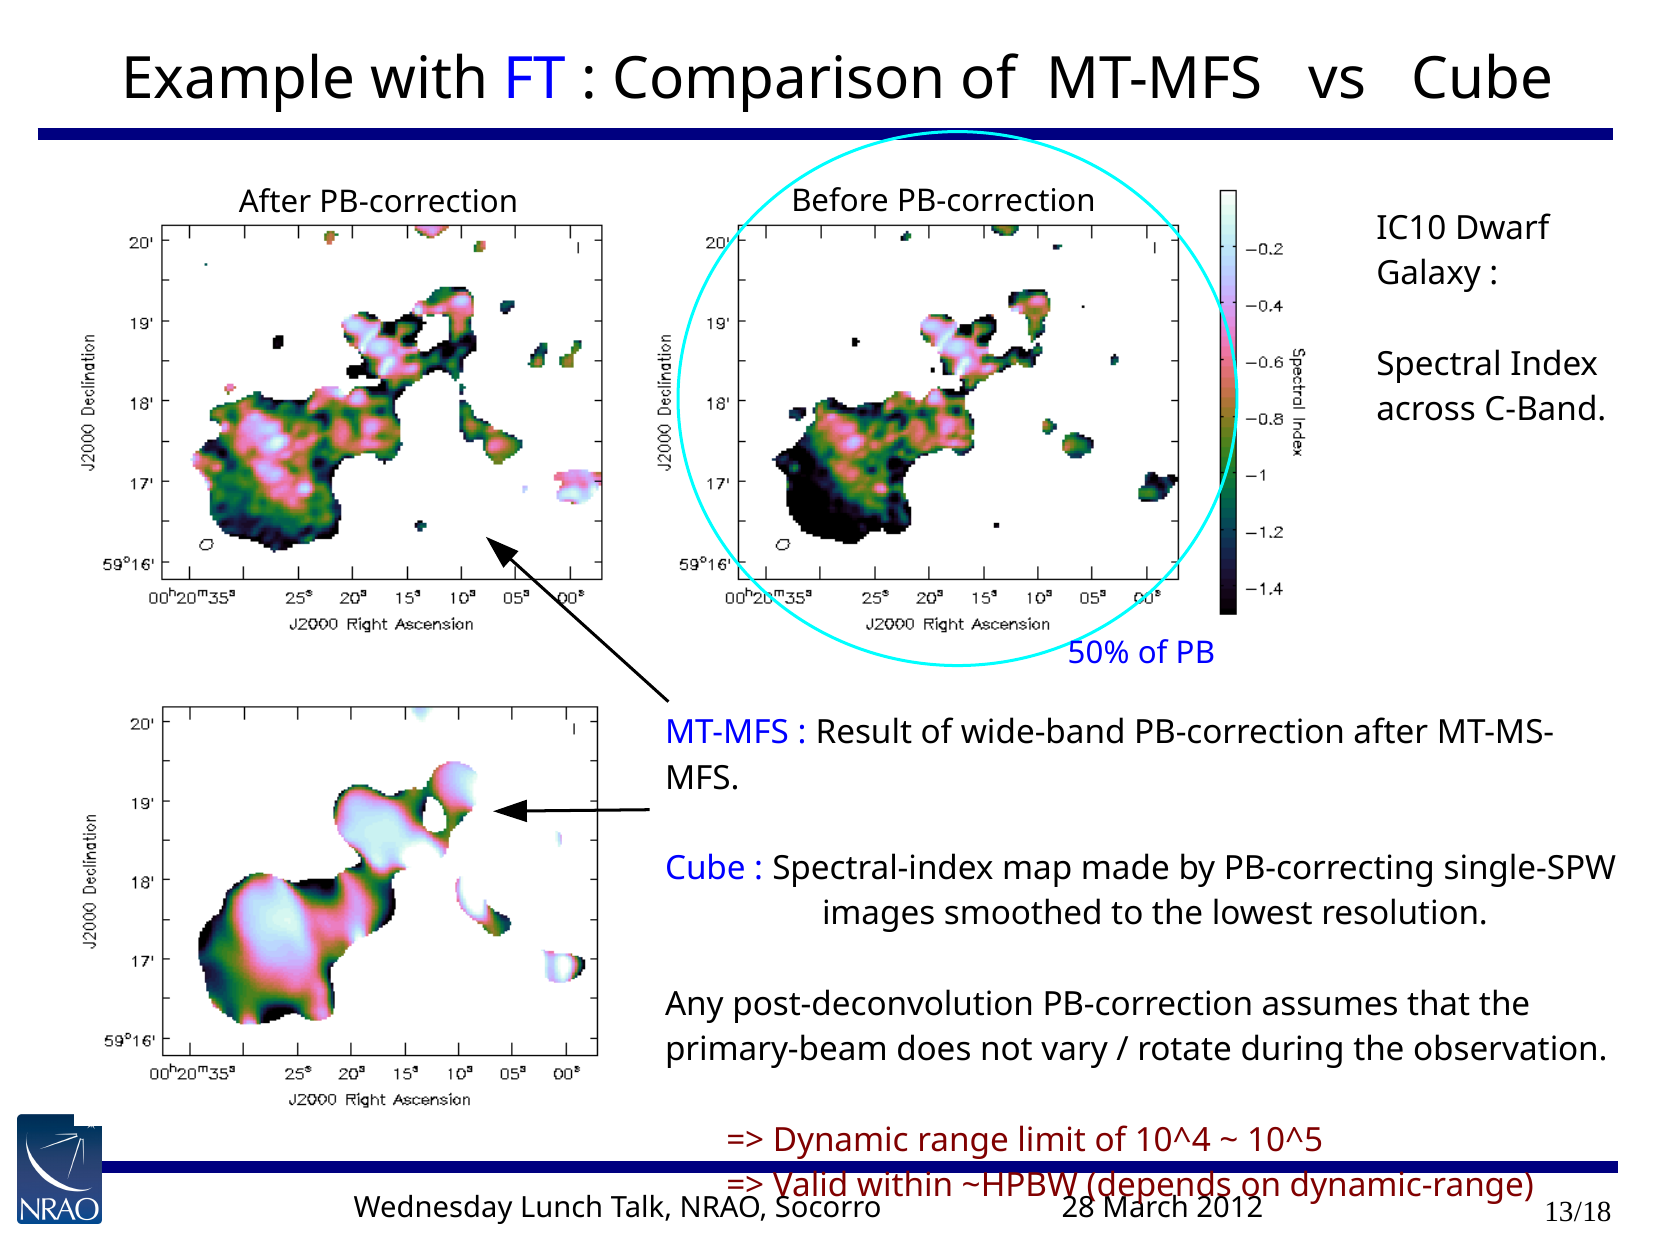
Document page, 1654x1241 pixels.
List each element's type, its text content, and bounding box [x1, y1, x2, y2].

picture [17, 159, 1497, 1224]
text_box IC10 Dwarf Galaxy : Spectral Index across C-Band. [1361, 196, 1631, 455]
text_box Before PB-correction [776, 170, 1183, 224]
picture [818, 159, 1097, 170]
picture [680, 199, 1235, 664]
title Example with FT : Comparison of MT-MFS vs Cube [82, 39, 1608, 113]
text_box After PB-correction [224, 172, 591, 225]
text_box 50% of PB [1052, 623, 1300, 676]
text_box MT-MFS : Result of wide-band PB-correction after MT-MS-MFS. Cube : Spectral-index map made by PB-correcting single-SPW images smoothed to the lowest resolution. Any post-deconvolution PB-correction assumes that the primary-beam does not vary / rotate during the observation. => Dynamic range limit of 10^4 ~ 10^5 => Valid within ~HPBW (depends on dynamic-range) [650, 701, 1637, 1134]
